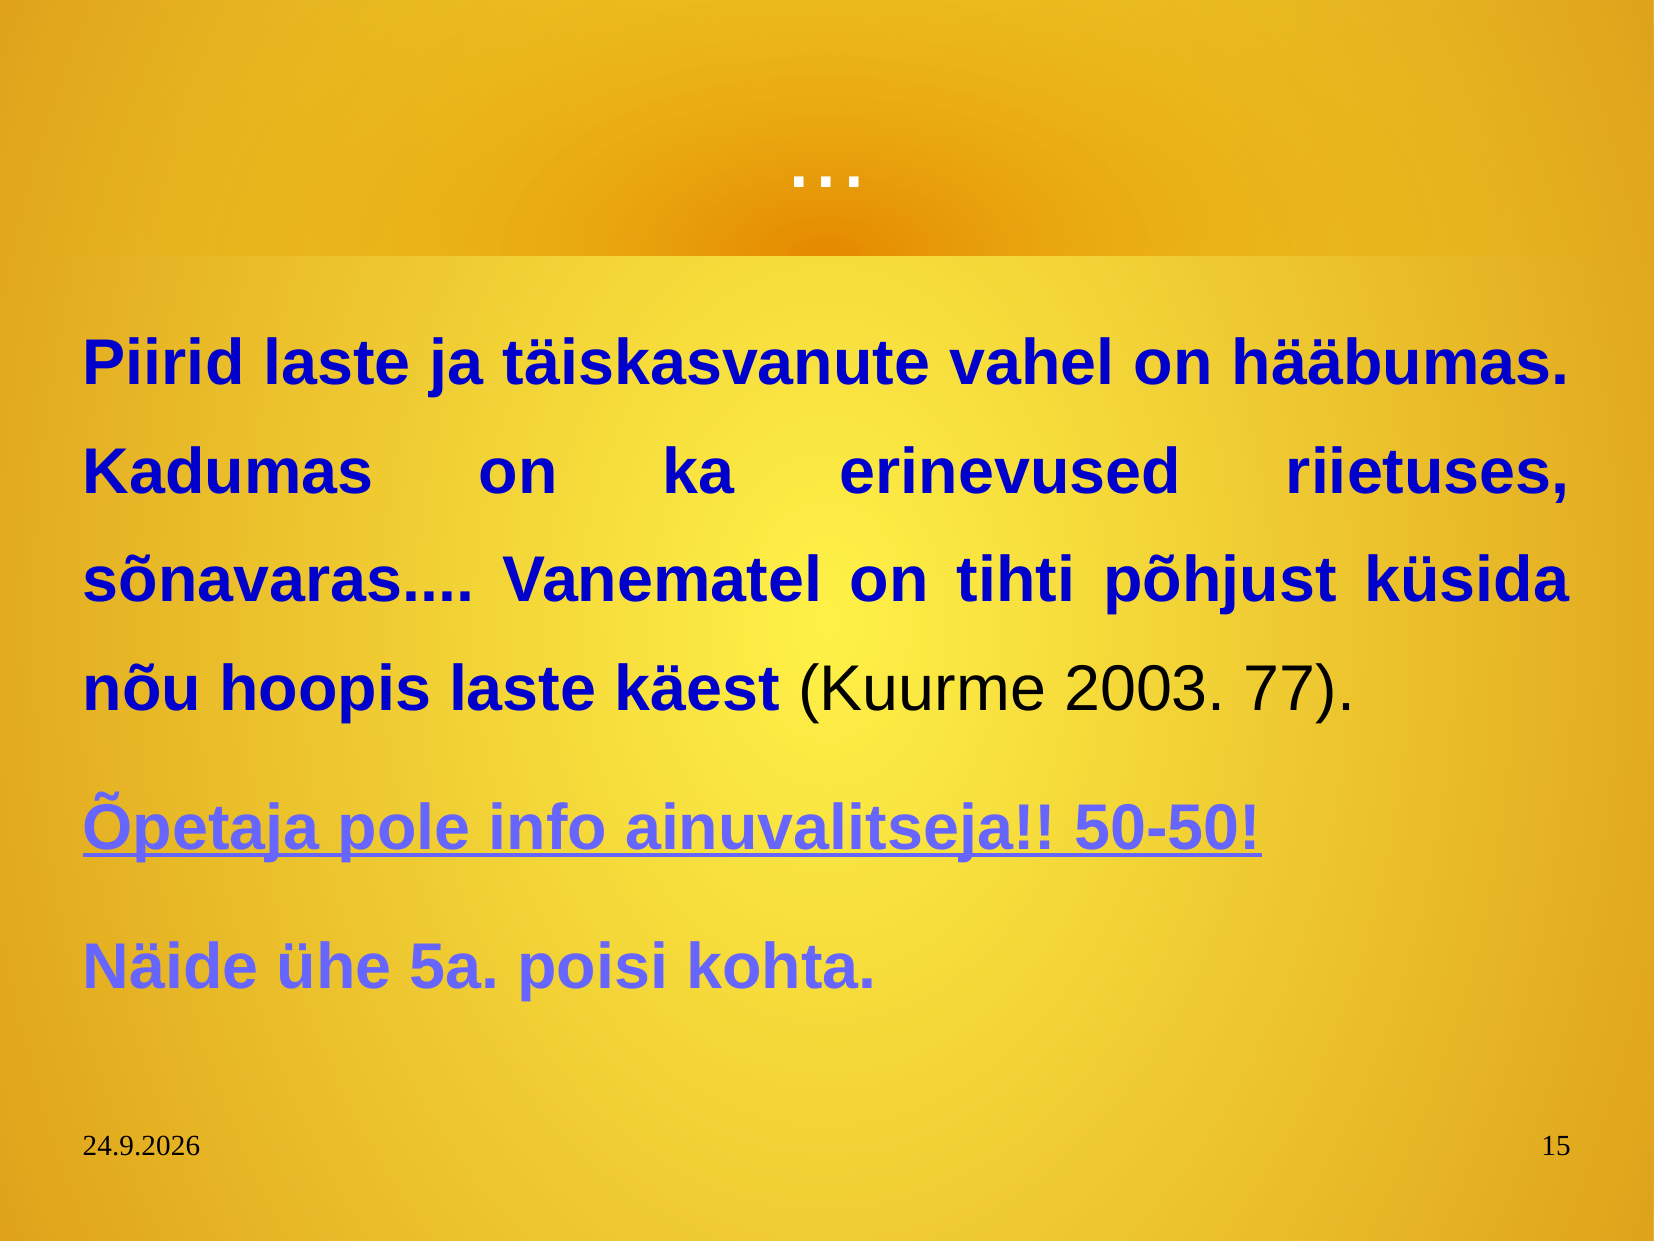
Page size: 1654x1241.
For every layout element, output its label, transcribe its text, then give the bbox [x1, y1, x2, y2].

title ... [82, 49, 1571, 257]
list Piirid laste ja täiskasvanute vahel on hääbumas. Kadumas on ka erinevused riietuses, sõnavaras.... Vanematel on tihti põhjust küsida nõu hoopis laste käest (Kuurme 2003. 77). Õpetaja pole info ainuvalitseja!! 50-50! Näide ühe 5a. poisi kohta. [82, 290, 1571, 1010]
